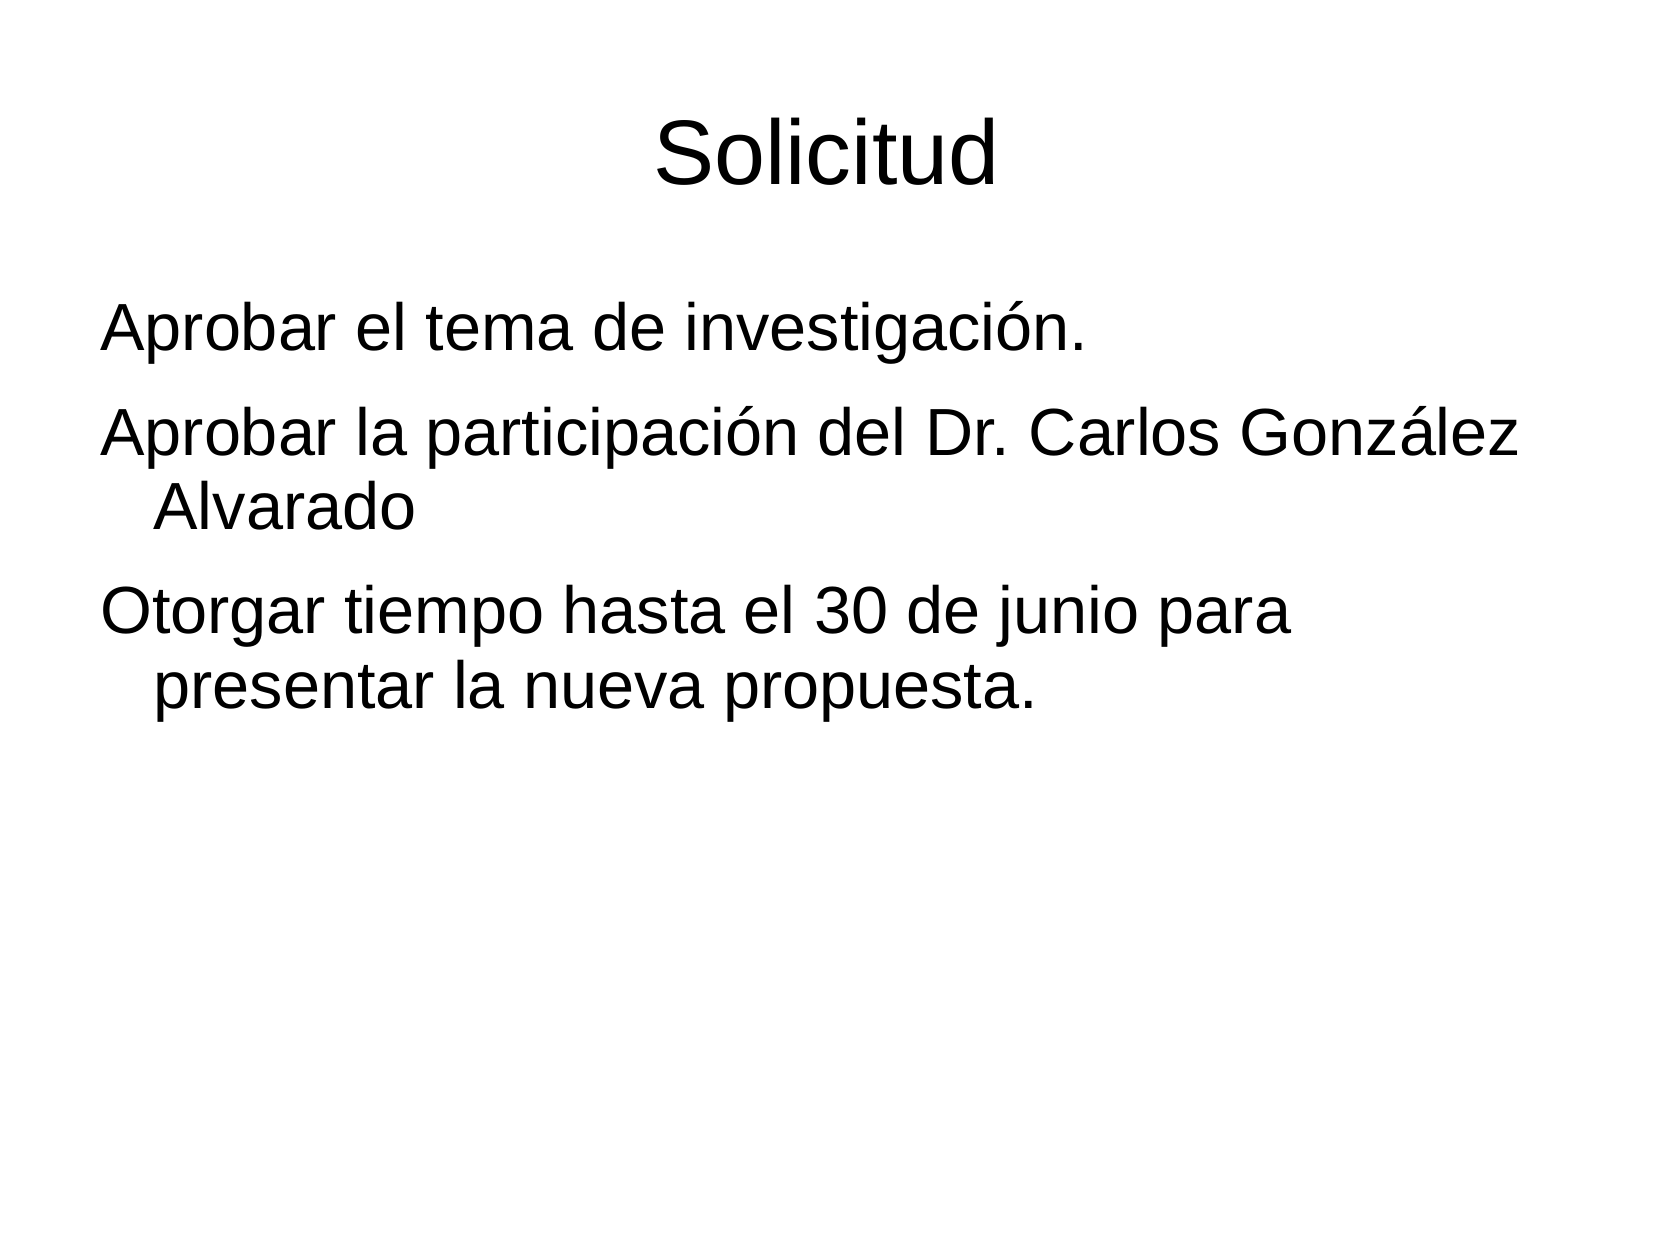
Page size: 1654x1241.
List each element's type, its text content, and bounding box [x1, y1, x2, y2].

list Aprobar el tema de investigación. Aprobar la participación del Dr. Carlos González Alvarado Otorgar tiempo hasta el 30 de junio para presentar la nueva propuesta. [82, 290, 1571, 1094]
title Solicitud [82, 56, 1571, 250]
